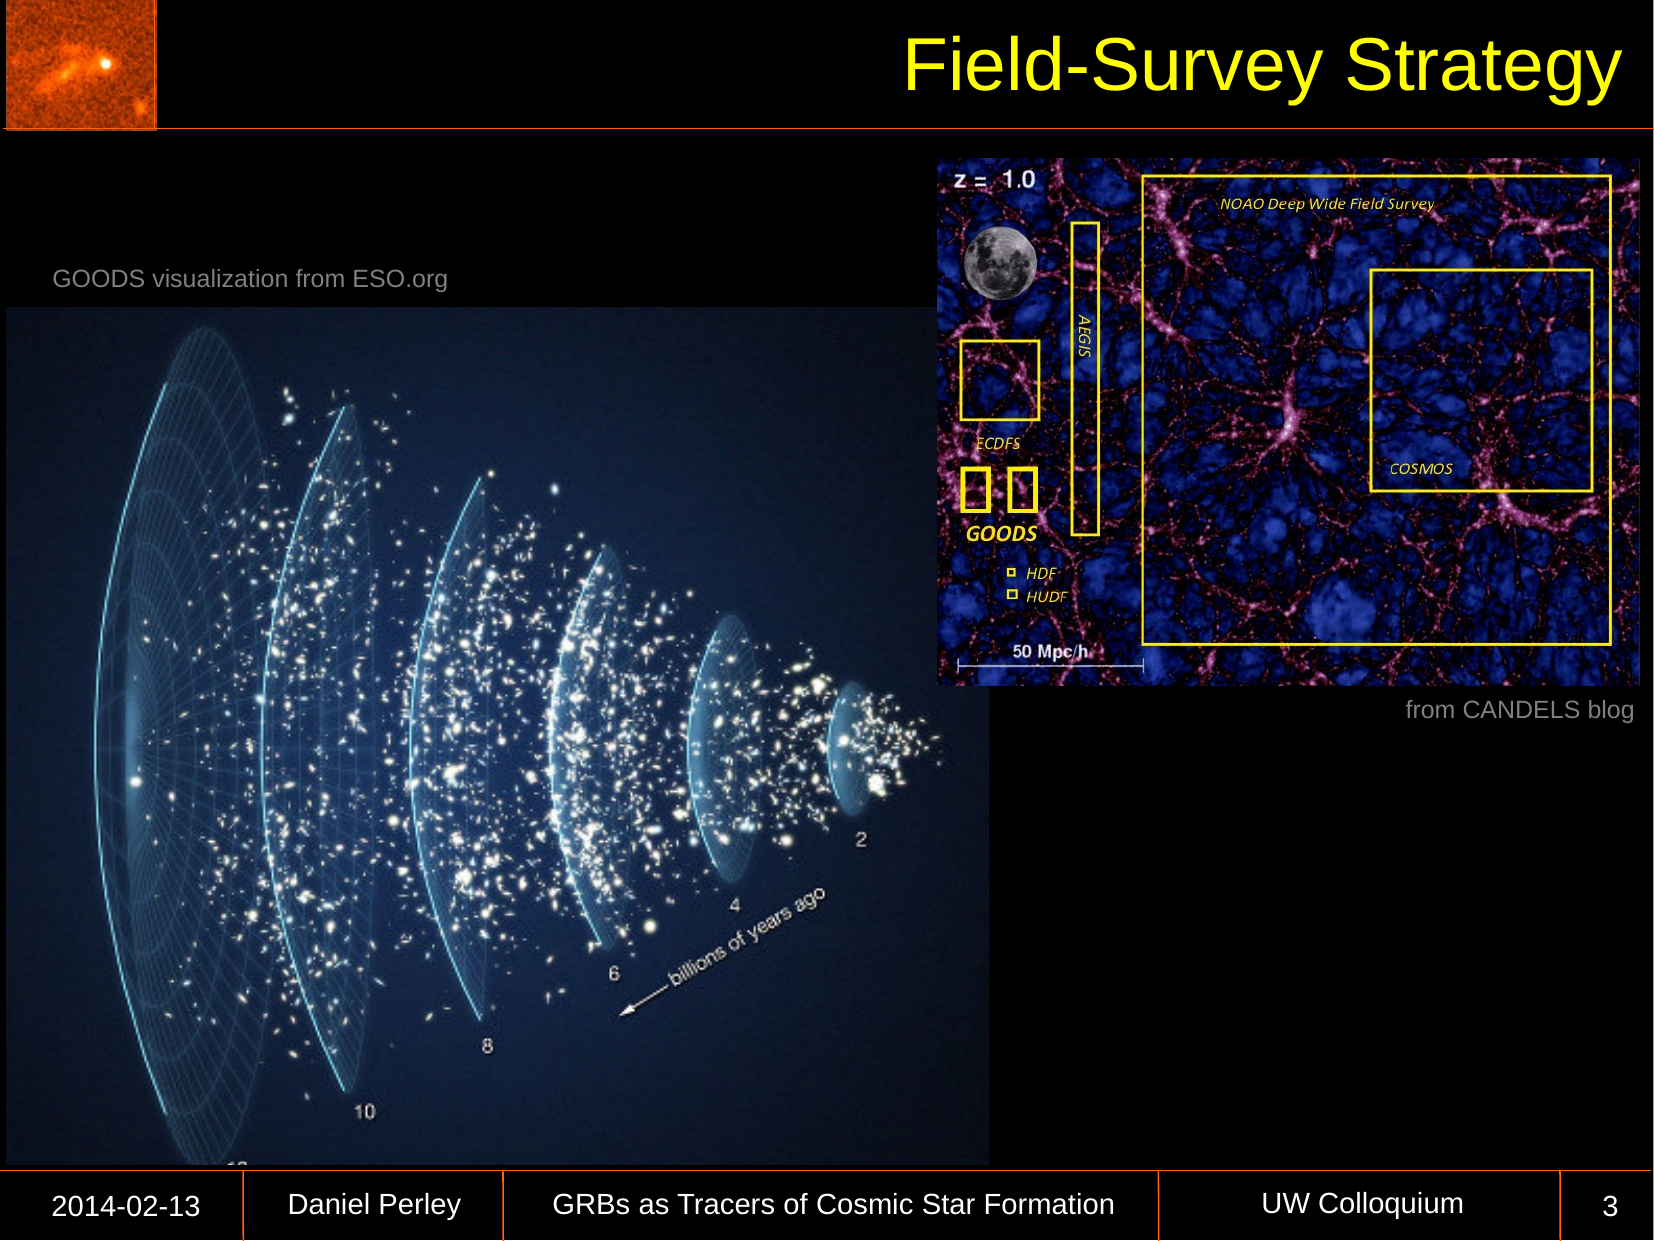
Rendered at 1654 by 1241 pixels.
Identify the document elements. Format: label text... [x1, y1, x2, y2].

text_box from CANDELS blog [1312, 688, 1651, 732]
picture [7, 0, 154, 128]
picture [5, 158, 1640, 1165]
title Field-Survey Strategy [187, 13, 1624, 115]
text_box GOODS visualization from ESO.org [37, 257, 488, 301]
